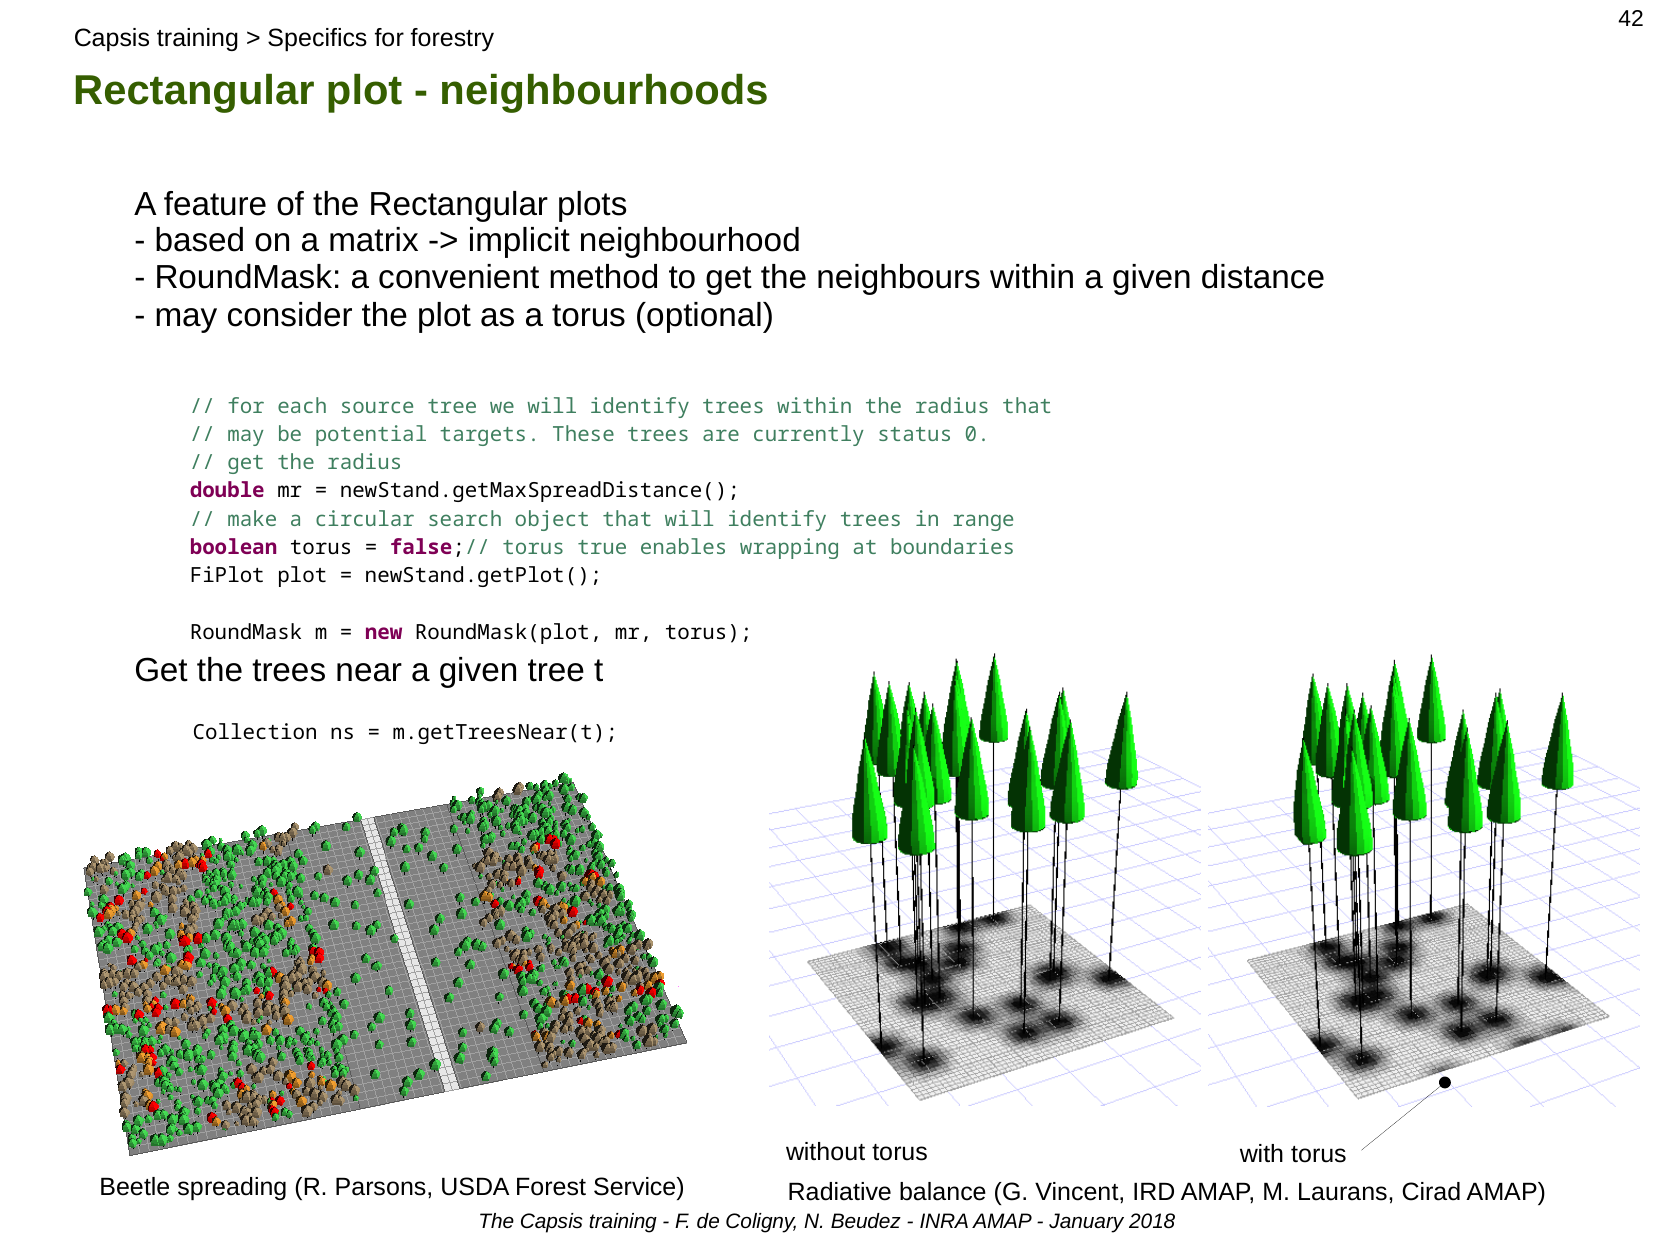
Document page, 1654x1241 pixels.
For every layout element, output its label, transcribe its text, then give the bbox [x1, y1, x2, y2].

text_box with torus [1225, 1132, 1615, 1170]
text_box Radiative balance (G. Vincent, IRD AMAP, M. Laurans, Cirad AMAP) [772, 1170, 1630, 1202]
text_box A feature of the Rectangular plots - based on a matrix -> implicit neighbourhood - RoundMask: a convenient method to get the neighbours within a given distance - may consider the plot as a torus (optional) [119, 177, 1424, 343]
picture [1208, 644, 1640, 1107]
text_box Rectangular plot - neighbourhoods [58, 59, 1151, 122]
picture [82, 770, 689, 1163]
text_box The Capsis training - F. de Coligny, N. Beudez - INRA AMAP - January 2018 [0, 1202, 1654, 1241]
text_box Get the trees near a given tree t [119, 644, 737, 697]
picture [769, 647, 1201, 1106]
text_box Beetle spreading (R. Parsons, USDA Forest Service) [76, 1169, 709, 1202]
text_box Capsis training > Specifics for forestry [59, 16, 1004, 60]
text_box Collection ns = m.getTreesNear(t); [177, 709, 633, 749]
text_box // for each source tree we will identify trees within the radius that // may be potential targets. These trees are currently status 0. // get the radius double mr = newStand.getMaxSpreadDistance(); // make a circular search object that will identify trees in range boolean torus = false;// torus true enables wrapping at boundaries FiPlot plot = newStand.getPlot(); RoundMask m = new RoundMask(plot, mr, torus); [175, 383, 1068, 619]
text_box without torus [771, 1130, 1157, 1174]
